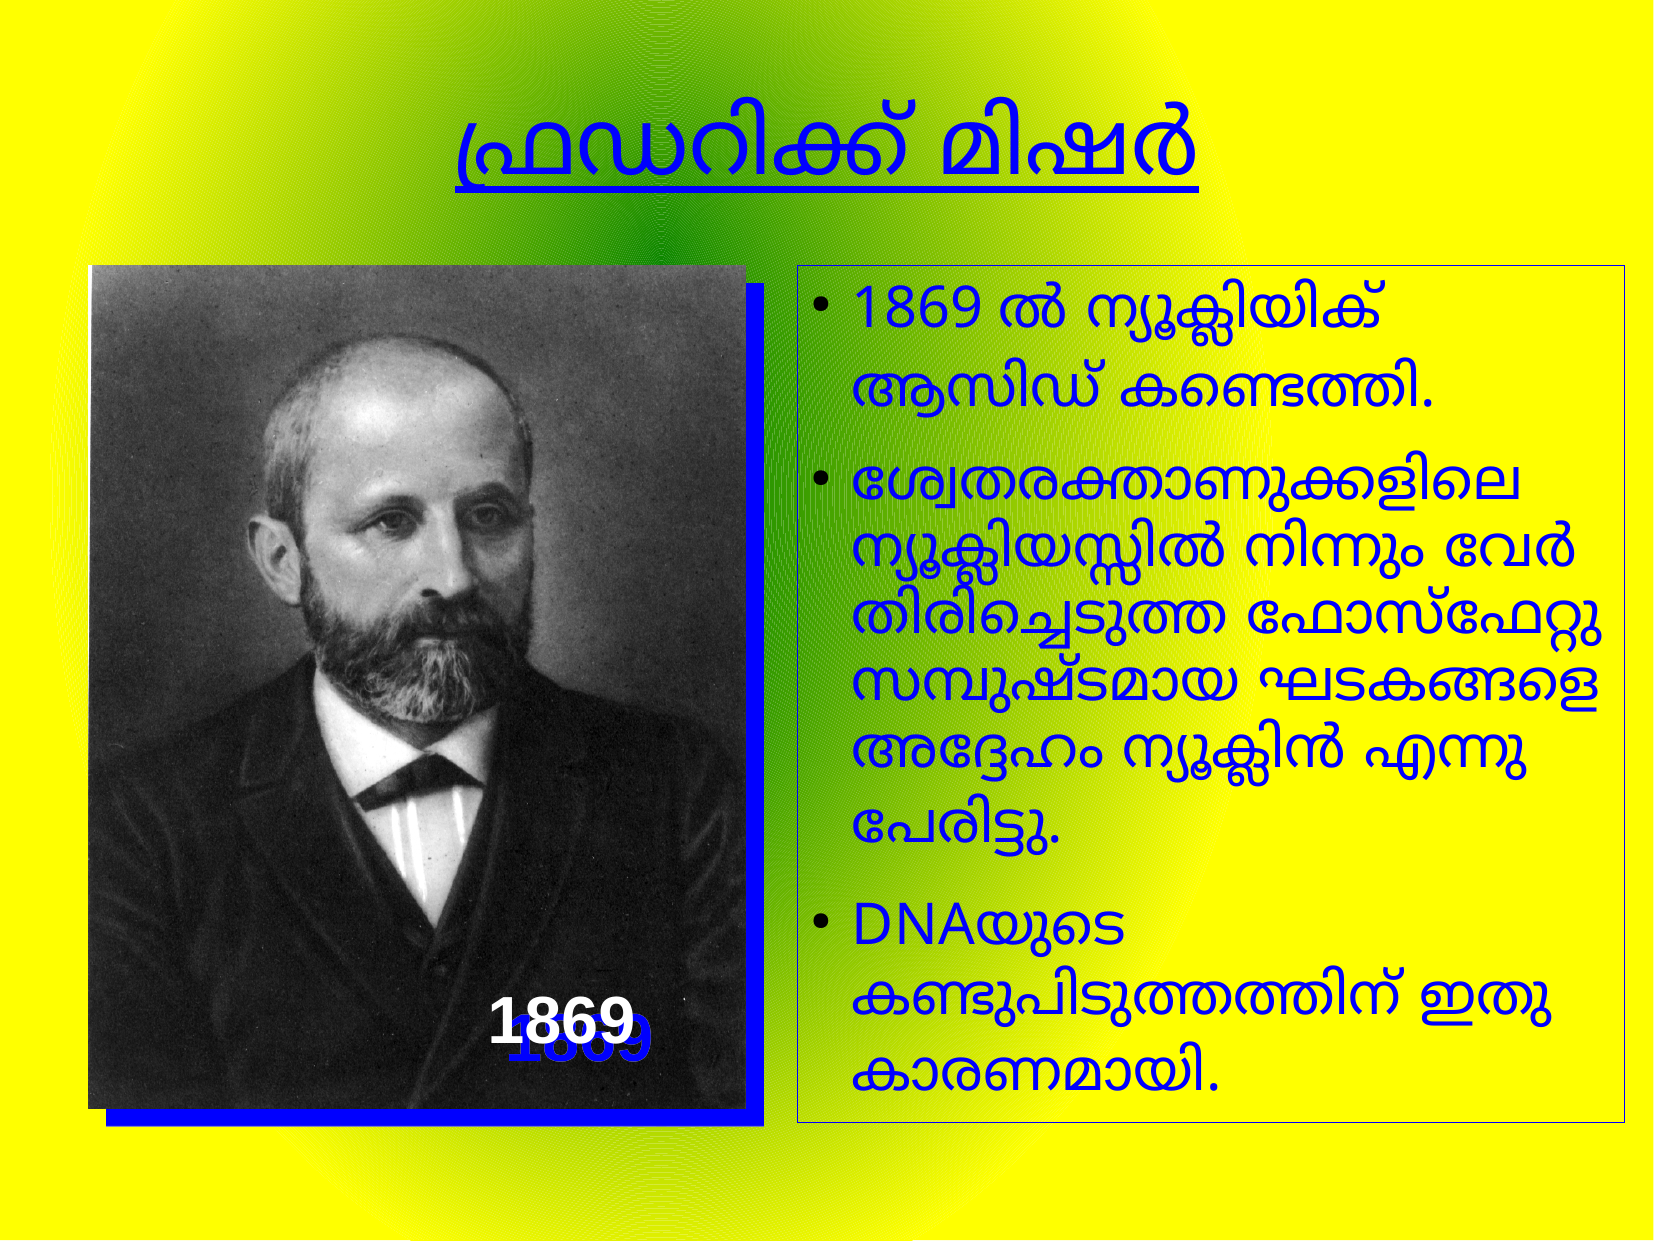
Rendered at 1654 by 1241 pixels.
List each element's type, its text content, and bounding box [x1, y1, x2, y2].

picture [88, 265, 746, 1109]
text_box 1869 [472, 975, 652, 1065]
title ഫ്രഡറിക്ക് മിഷര്‍ [82, 49, 1571, 257]
list 1869 ല്‍ ന്യൂക്ലിയിക് ആസിഡ് കണ്ടെത്തി. ശ്വേതരക്താണുക്കളിലെ ന്യൂക്ലിയസ്സില്‍ നിന്നും വേര്‍തിരിച്ചെടുത്ത ഫോസ്ഫേറ്റു സമ്പുഷ്ടമായ ഘടകങ്ങളെ അദ്ദേഹം ന്യൂക്ലിന്‍ എന്നു പേരിട്ടു. DNAയുടെ കണ്ടുപിടുത്തത്തിന് ഇതു കാരണമായി. [797, 265, 1625, 1123]
